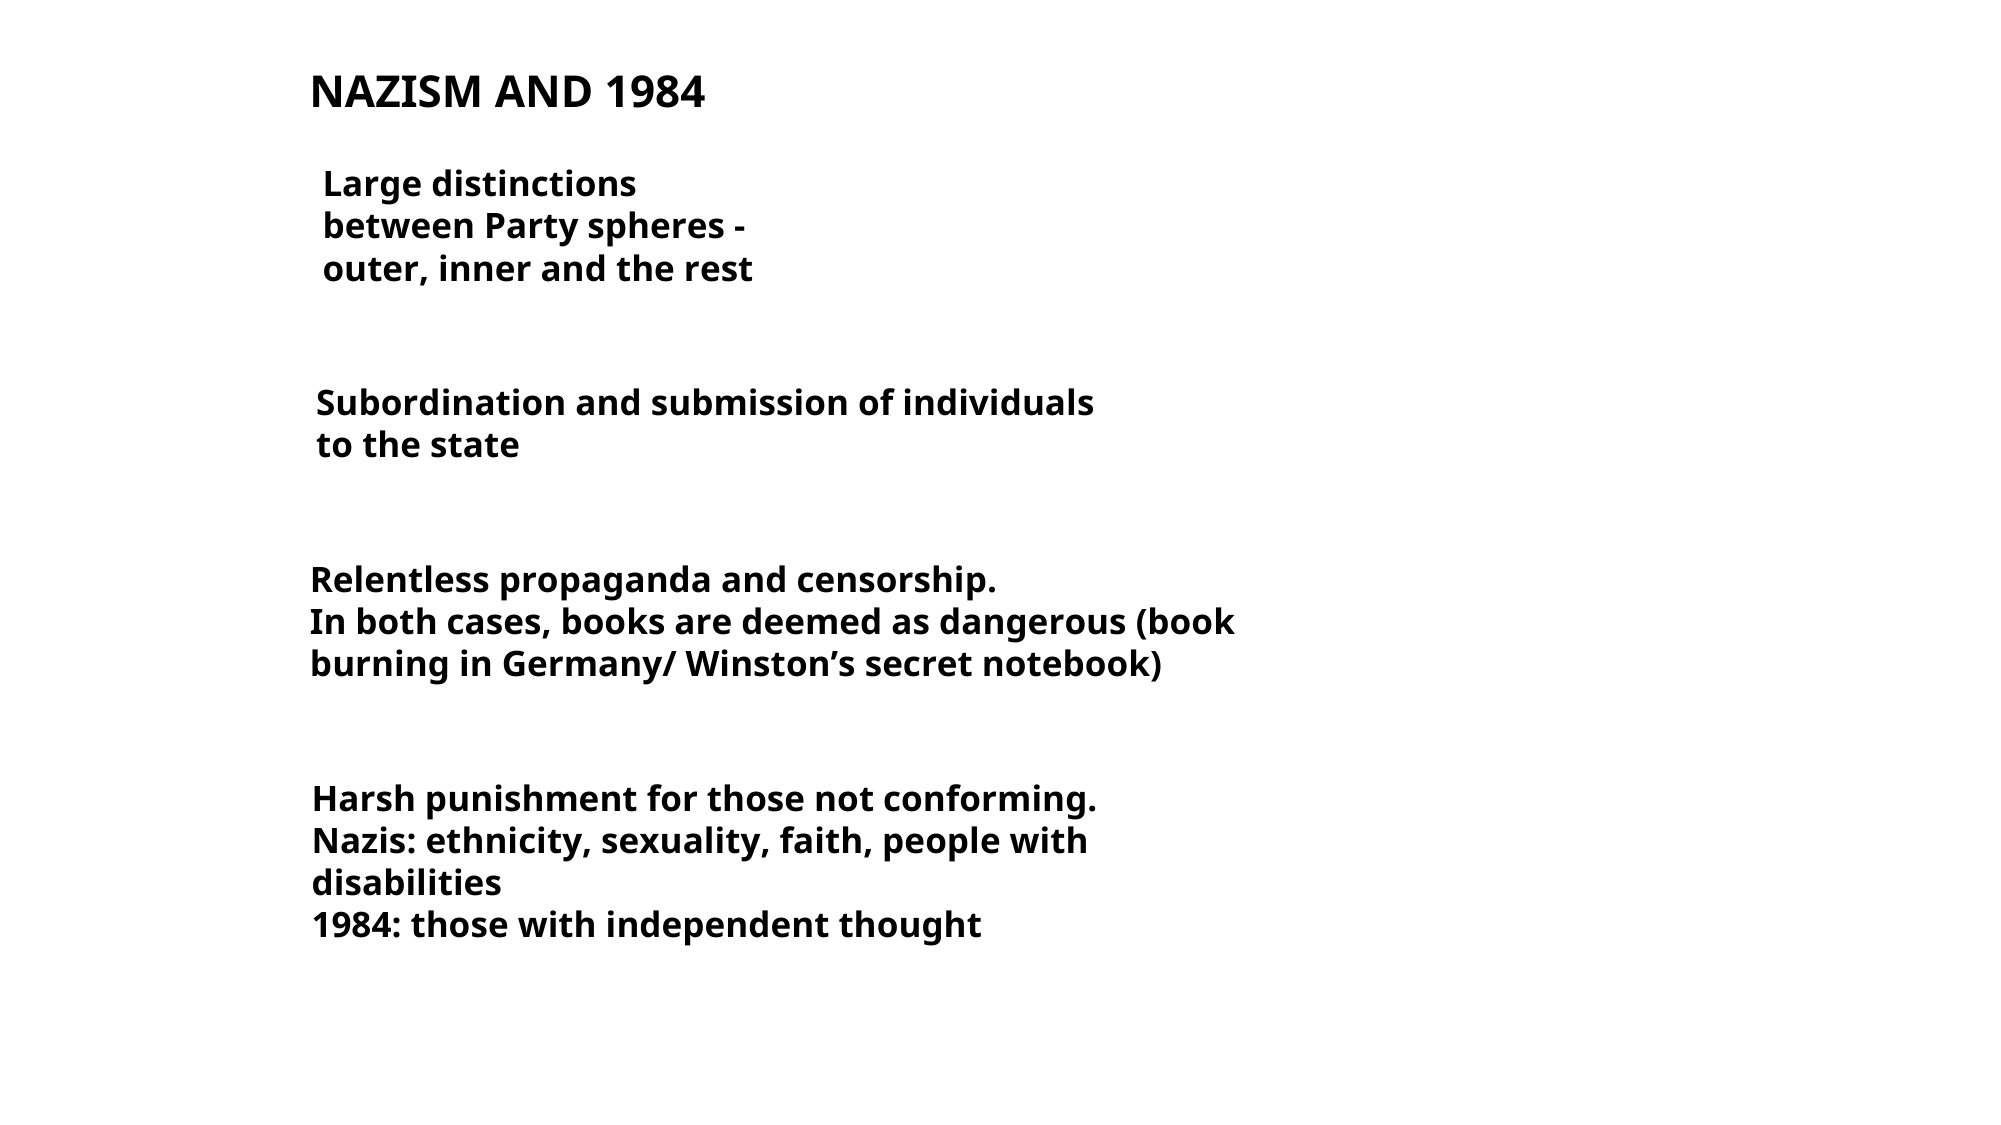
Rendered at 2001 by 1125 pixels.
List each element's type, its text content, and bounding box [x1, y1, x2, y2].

text_box Large distinctions between Party spheres - outer, inner and the rest [316, 155, 775, 295]
text_box Relentless propaganda and censorship. In both cases, books are deemed as dangerous (book burning in Germany/ Winston’s secret notebook) [304, 550, 1360, 691]
text_box Harsh punishment for those not conforming. Nazis: ethnicity, sexuality, faith, people with disabilities 1984: those with independent thought [305, 769, 1189, 952]
text_box Subordination and submission of individuals to the state [310, 374, 1147, 472]
text_box NAZISM AND 1984 [306, 57, 709, 123]
